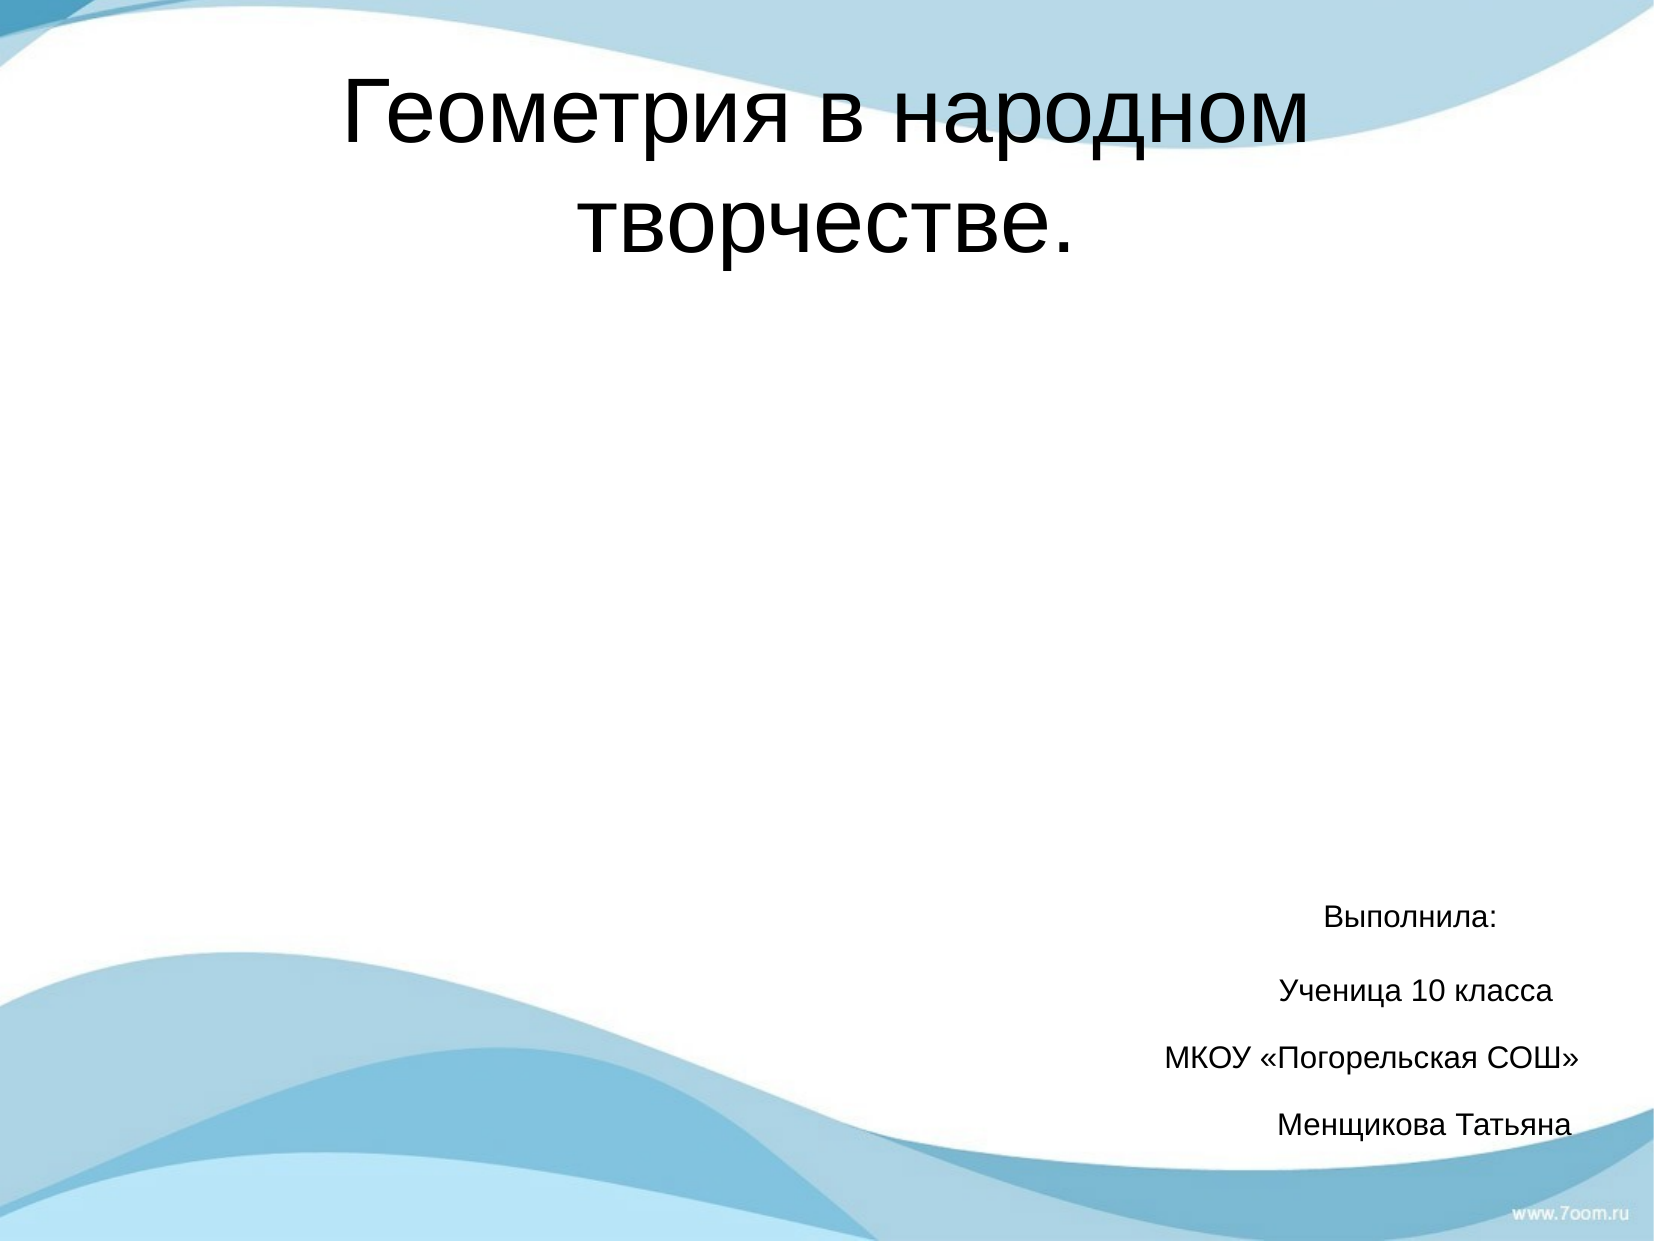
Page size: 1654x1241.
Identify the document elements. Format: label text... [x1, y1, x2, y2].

subtitle Выполнила: Ученица 10 класса МКОУ «Погорельская СОШ» Менщикова Татьяна [94, 750, 1583, 1143]
title Геометрия в народном творчестве. [82, 50, 1571, 256]
